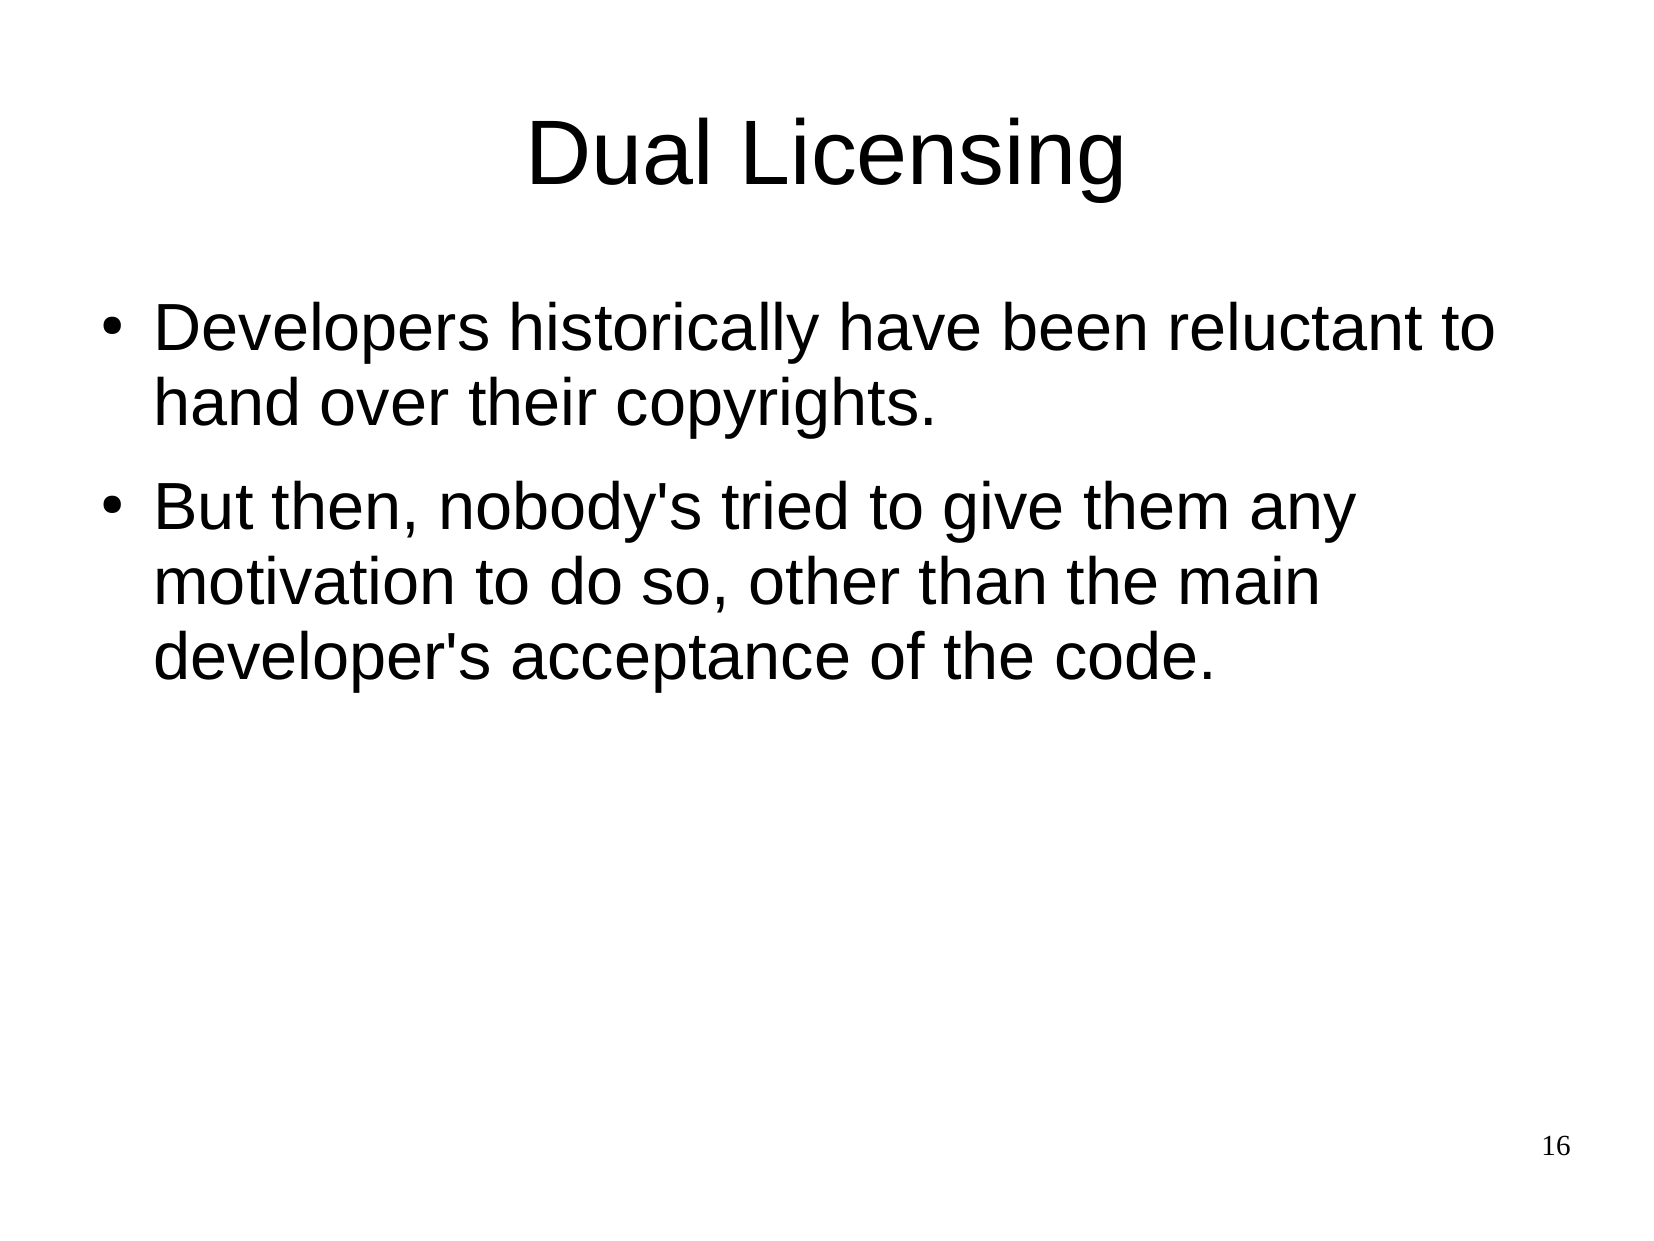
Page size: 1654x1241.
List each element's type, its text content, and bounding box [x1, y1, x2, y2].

title Dual Licensing [82, 56, 1571, 250]
list Developers historically have been reluctant to hand over their copyrights. But then, nobody's tried to give them any motivation to do so, other than the main developer's acceptance of the code. [82, 290, 1571, 1094]
